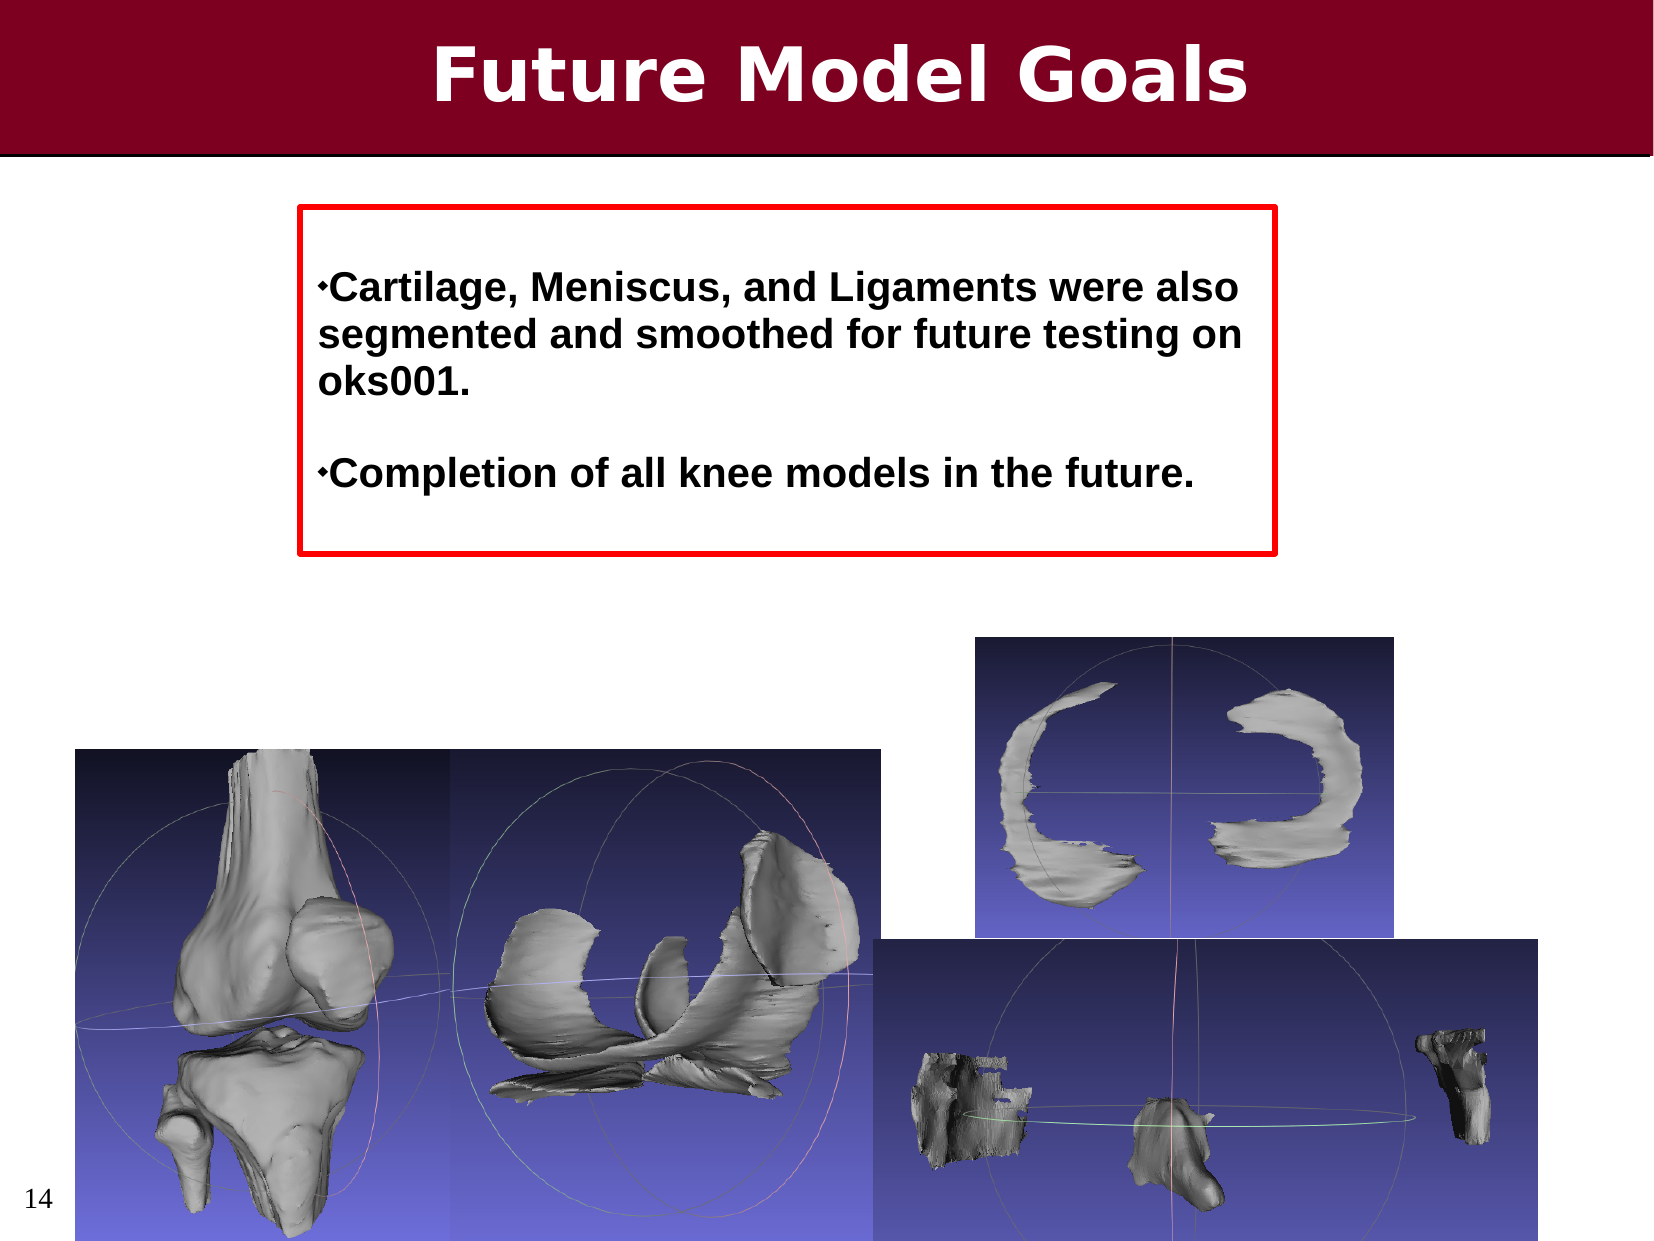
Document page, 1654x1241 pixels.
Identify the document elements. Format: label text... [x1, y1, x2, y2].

picture [75, 749, 1538, 1241]
picture [975, 637, 1394, 938]
text_box Future Model Goals [0, 24, 1651, 127]
text_box [0, 0, 1654, 156]
text_box Cartilage, Meniscus, and Ligaments were also segmented and smoothed for future testing on oks001. Completion of all knee models in the future. [300, 207, 1276, 554]
